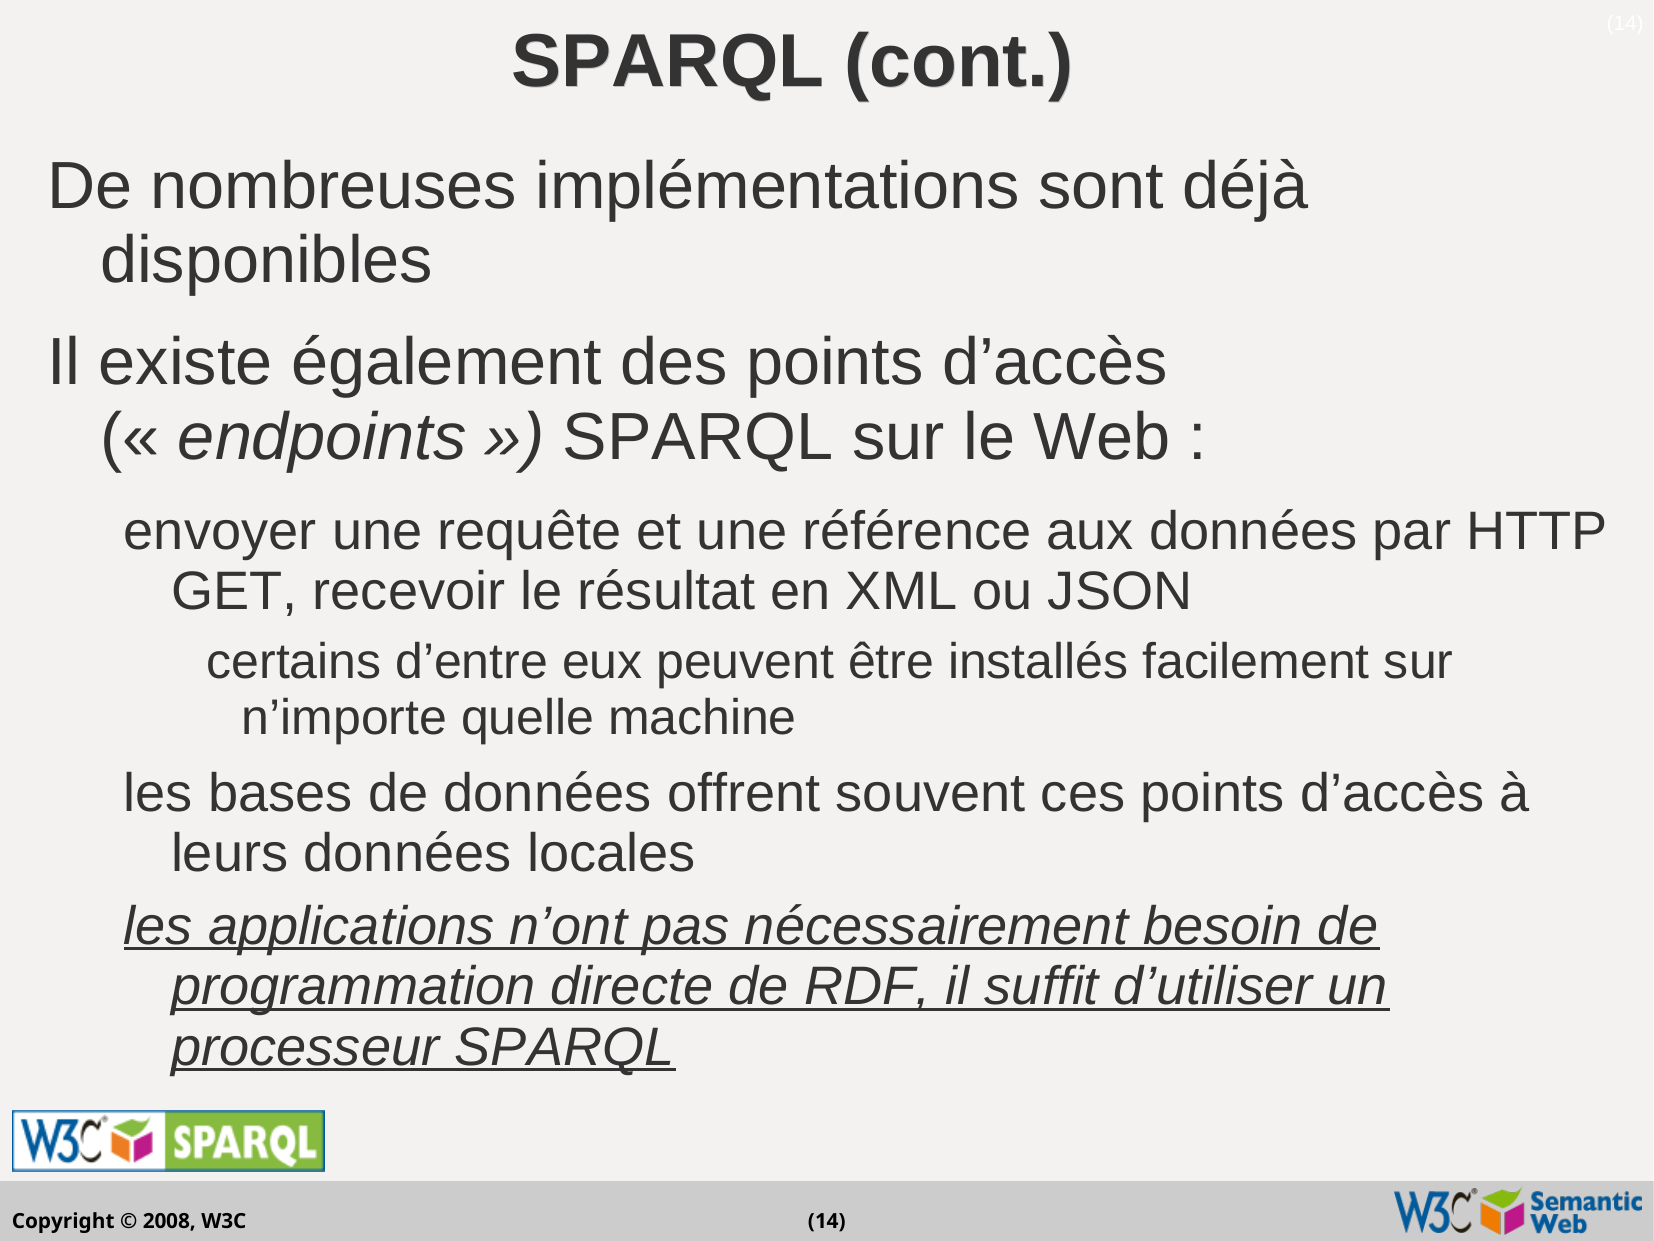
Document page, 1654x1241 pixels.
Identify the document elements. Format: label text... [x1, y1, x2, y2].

title SPARQL (cont.) [93, 0, 1493, 119]
picture [1394, 1185, 1642, 1235]
picture [12, 1110, 325, 1172]
list De nombreuses implémentations sont déjà disponibles Il existe également des points d’accès (« endpoints ») SPARQL sur le Web : envoyer une requête et une référence aux données par HTTP GET, recevoir le résultat en XML ou JSON certains d’entre eux peuvent être installés facilement sur n’importe quelle machine les bases de données offrent souvent ces points d’accès à leurs données locales les applications n’ont pas nécessairement besoin de programmation directe de RDF, il suffit d’utiliser un processeur SPARQL [29, 147, 1624, 1134]
